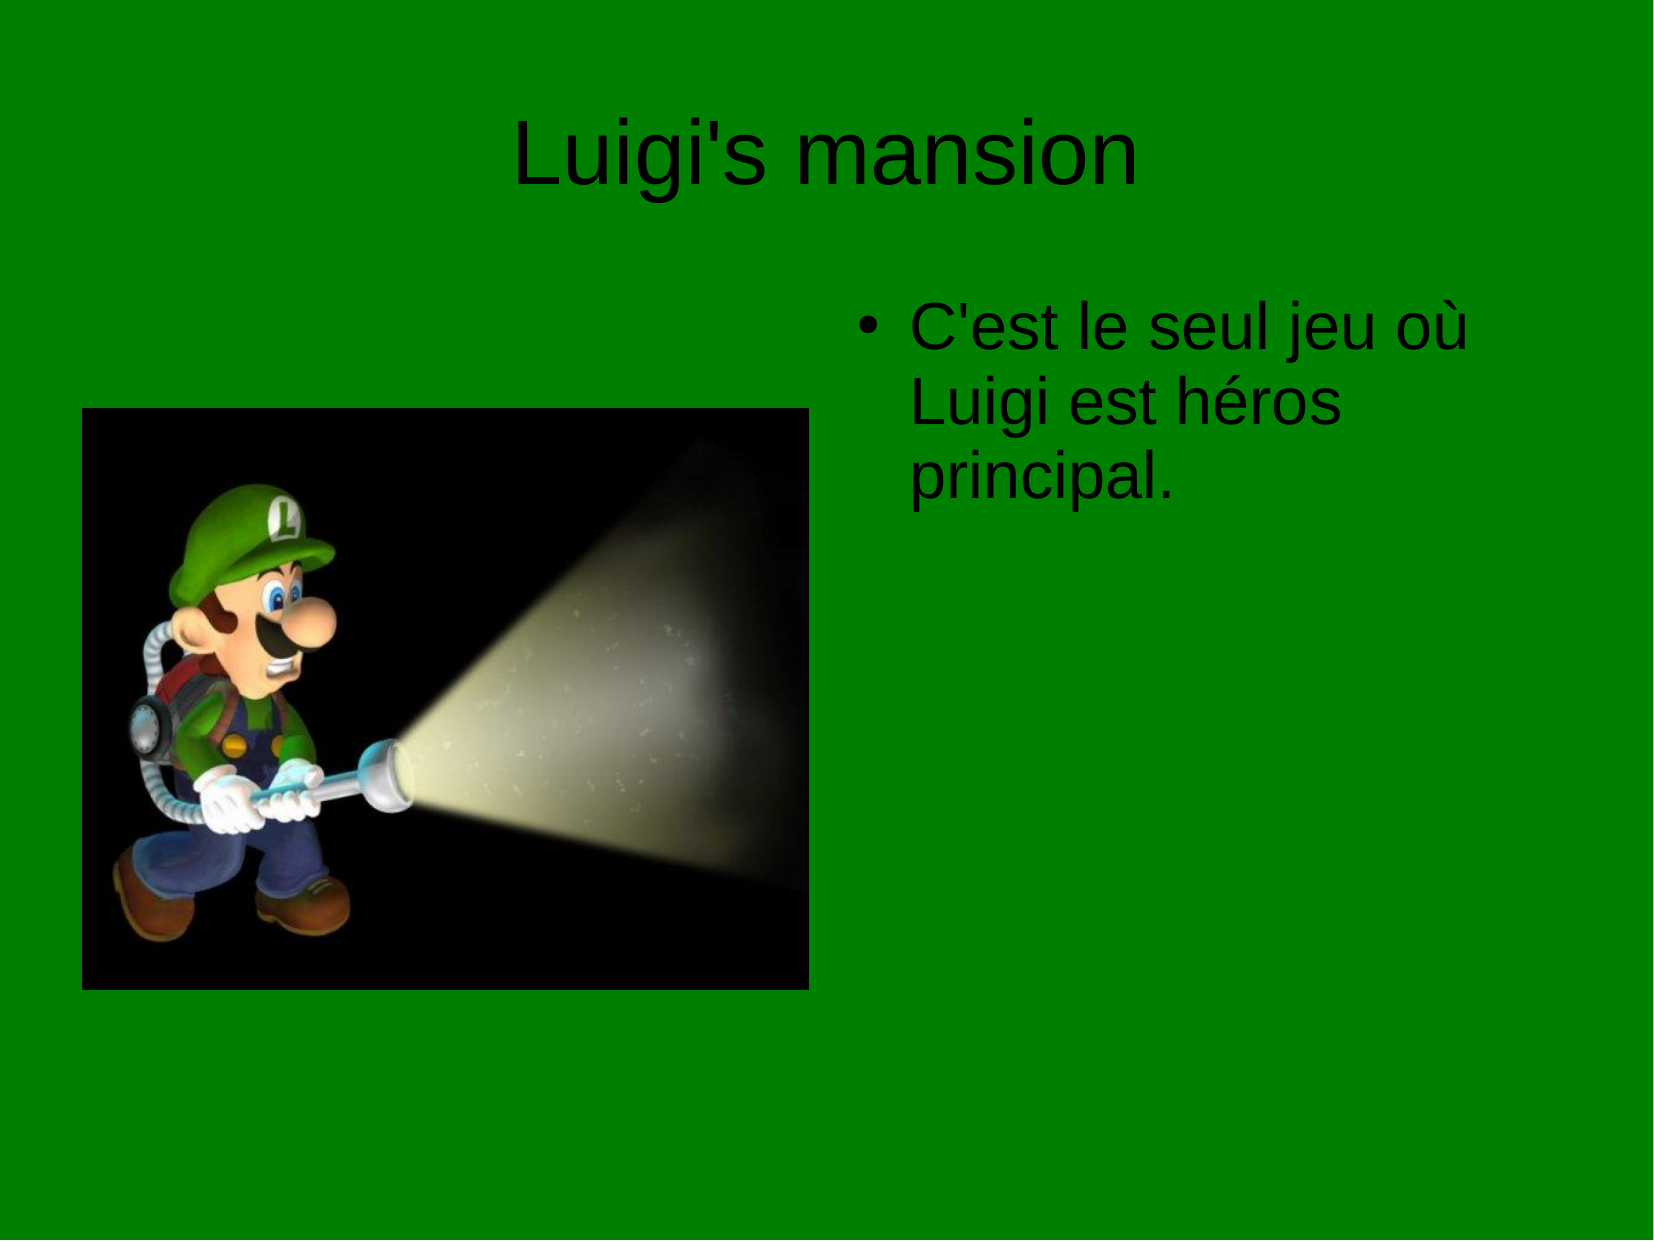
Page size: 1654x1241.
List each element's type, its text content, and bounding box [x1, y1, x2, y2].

picture [82, 408, 809, 990]
title Luigi's mansion [82, 56, 1571, 250]
list C'est le seul jeu où Luigi est héros principal. [838, 288, 1565, 1093]
